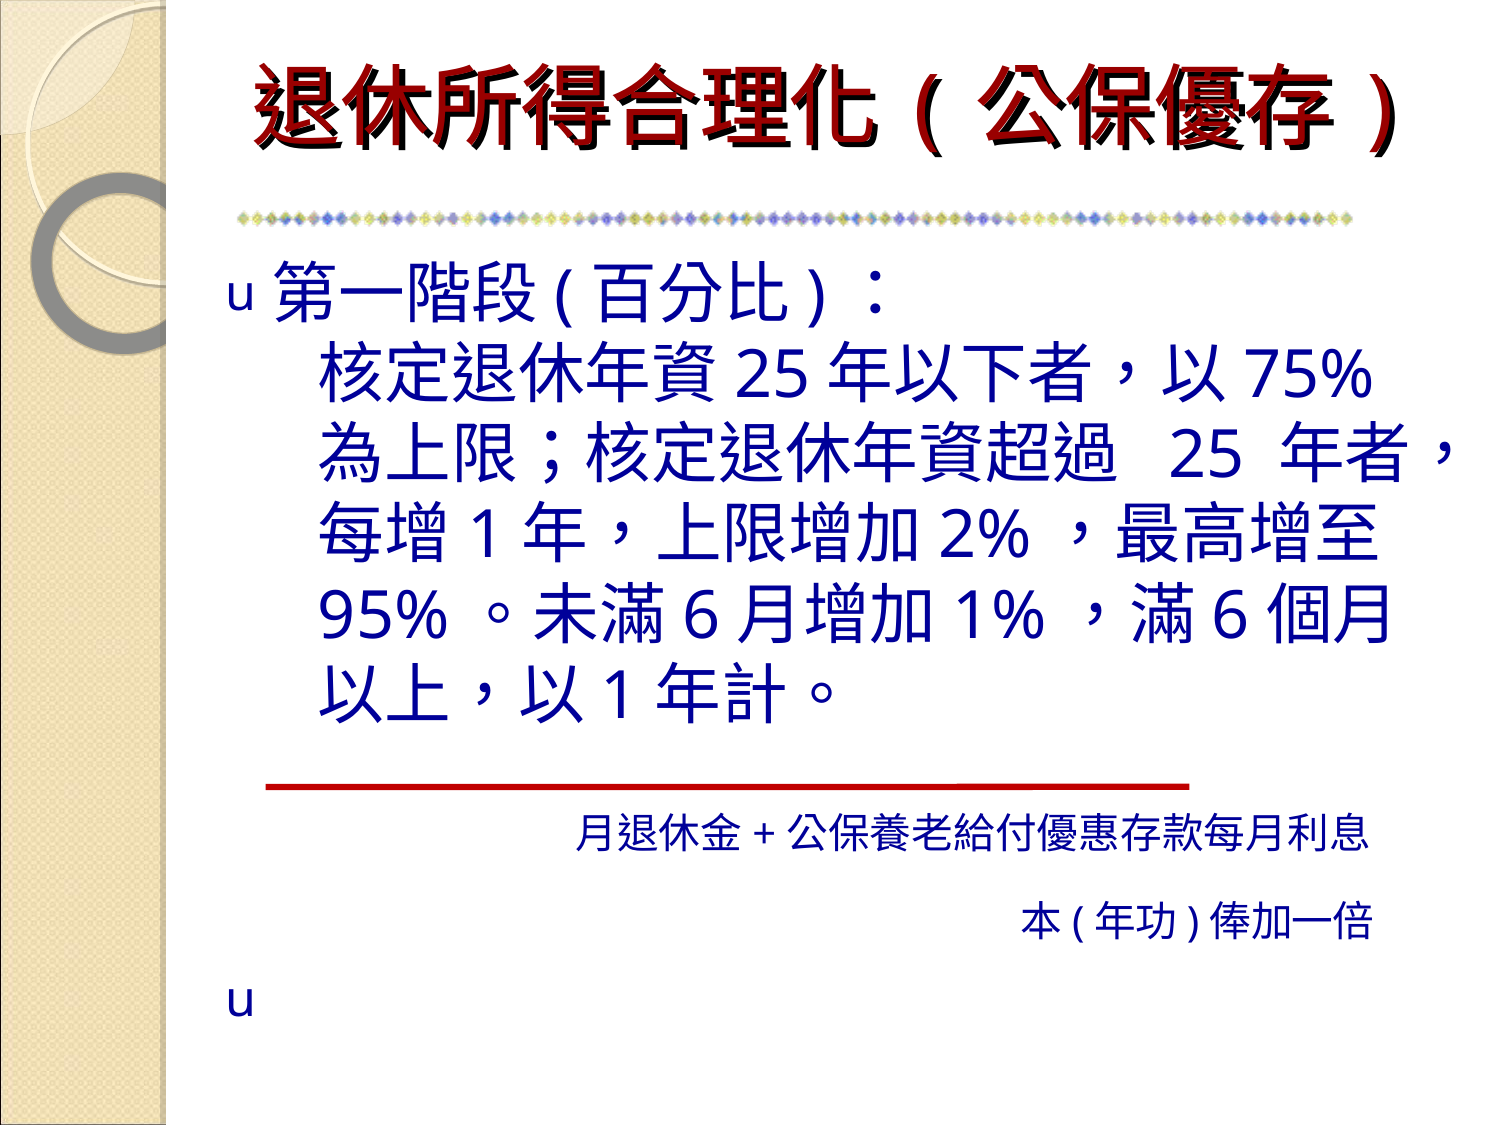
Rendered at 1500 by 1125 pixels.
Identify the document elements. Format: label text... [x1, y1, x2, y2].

picture [234, 209, 1372, 229]
title 退休所得合理化(公保優存) [234, 16, 1426, 188]
list 第一階段(百分比)： 核定退休年資25年以下者，以75%為上限；核定退休年資超過 25 年者，每增1年，上限增加2%，最高增至95%。未滿6月增加1%，滿6個月以上，以1年計。 月退休金+公保養老給付優惠存款每月利息 本(年功)俸加一倍 [183, 243, 1461, 1024]
